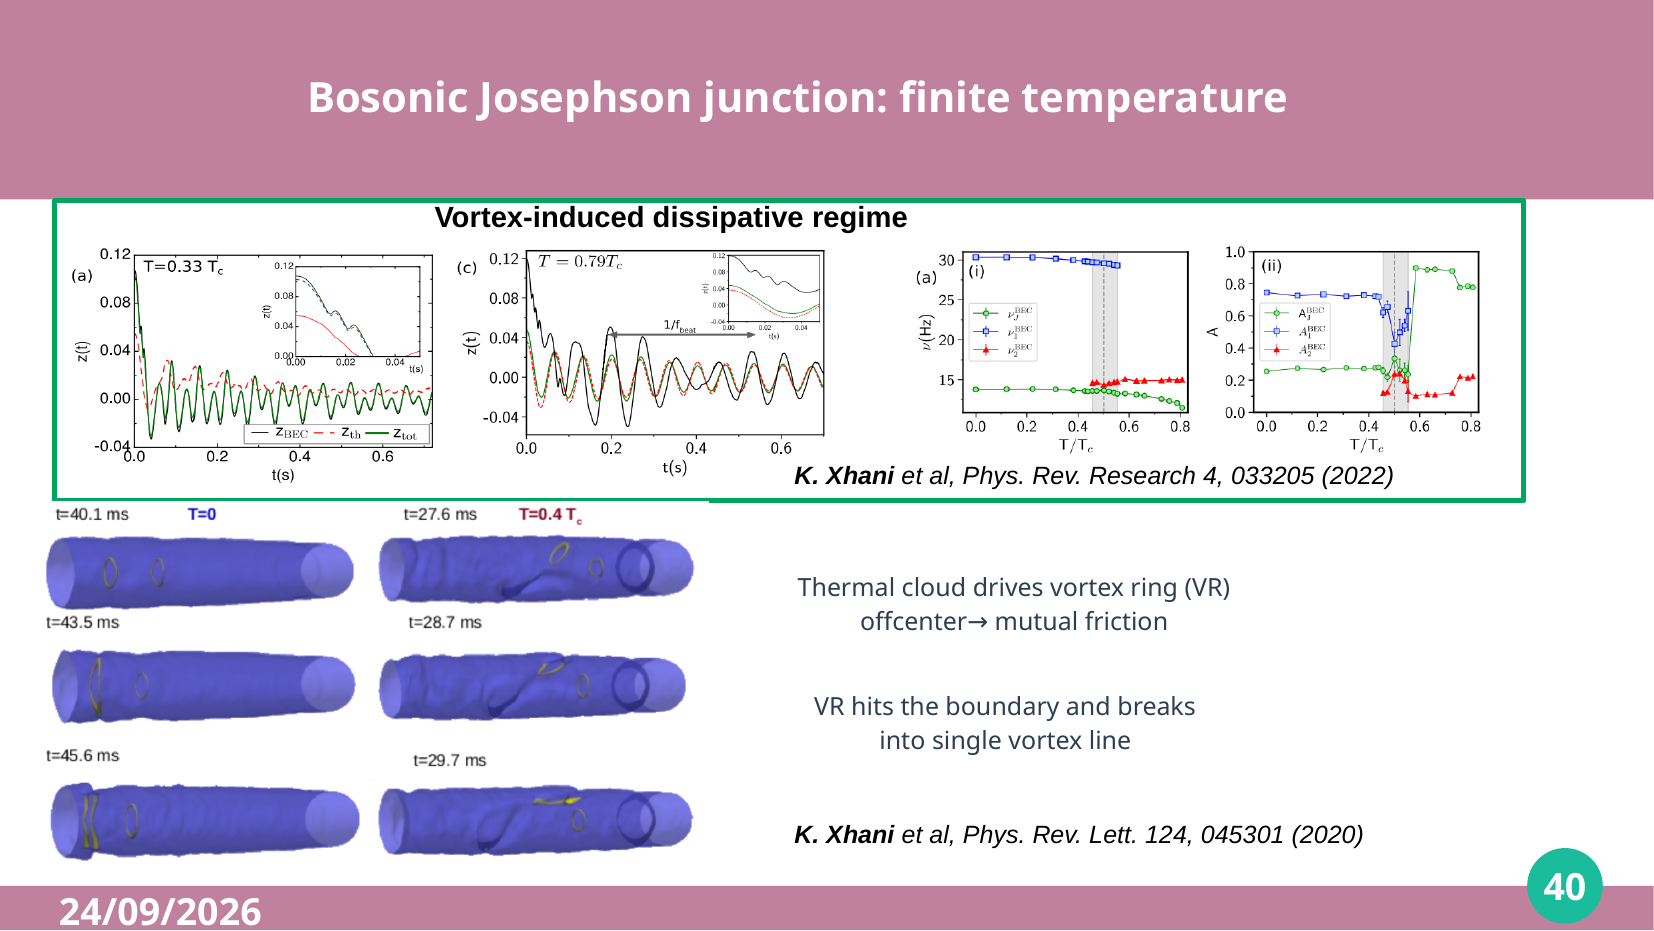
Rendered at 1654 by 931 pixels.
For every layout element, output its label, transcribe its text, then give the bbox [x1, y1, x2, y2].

text_box VR hits the boundary and breaks into single vortex line [794, 698, 1217, 747]
picture [911, 239, 1491, 458]
picture [40, 501, 709, 873]
picture [68, 242, 443, 483]
text_box K. Xhani et al, Phys. Rev. Lett. 124, 045301 (2020) [779, 813, 1418, 869]
title Bosonic Josephson junction: finite temperature [307, 37, 1323, 155]
text_box Vortex-induced dissipative regime [419, 203, 924, 253]
text_box Vortex-induced dissipative regime [419, 193, 924, 198]
text_box K. Xhani et al, Phys. Rev. Research 4, 033205 (2022) [779, 454, 1607, 526]
text_box Thermal cloud drives vortex ring (VR) offcenter→ mutual friction [773, 579, 1256, 629]
picture [456, 253, 830, 482]
